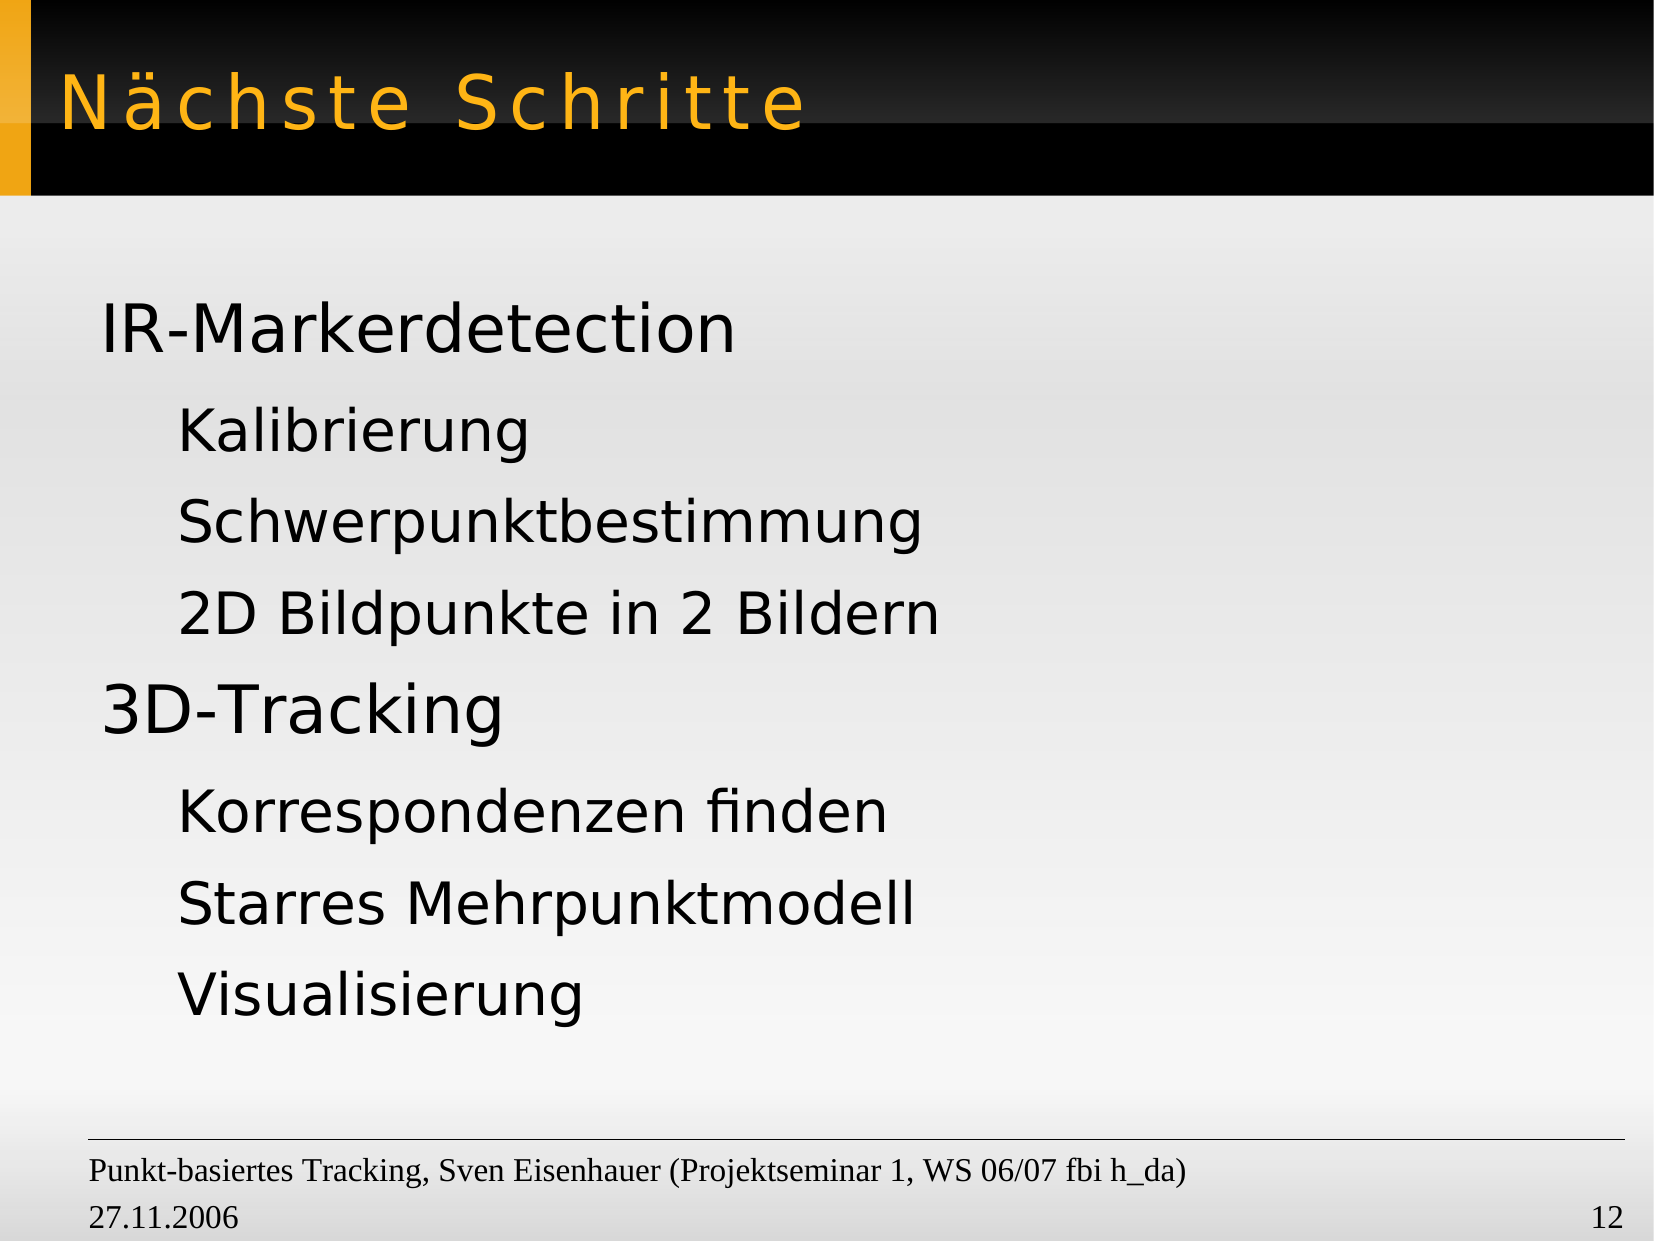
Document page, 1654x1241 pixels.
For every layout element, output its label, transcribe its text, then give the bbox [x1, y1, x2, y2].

picture [0, 0, 1654, 1241]
list IR-Markerdetection Kalibrierung Schwerpunktbestimmung 2D Bildpunkte in 2 Bildern 3D-Tracking Korrespondenzen finden Starres Mehrpunktmodell Visualisierung [82, 290, 1571, 1094]
title Nächste Schritte [59, 36, 1654, 171]
